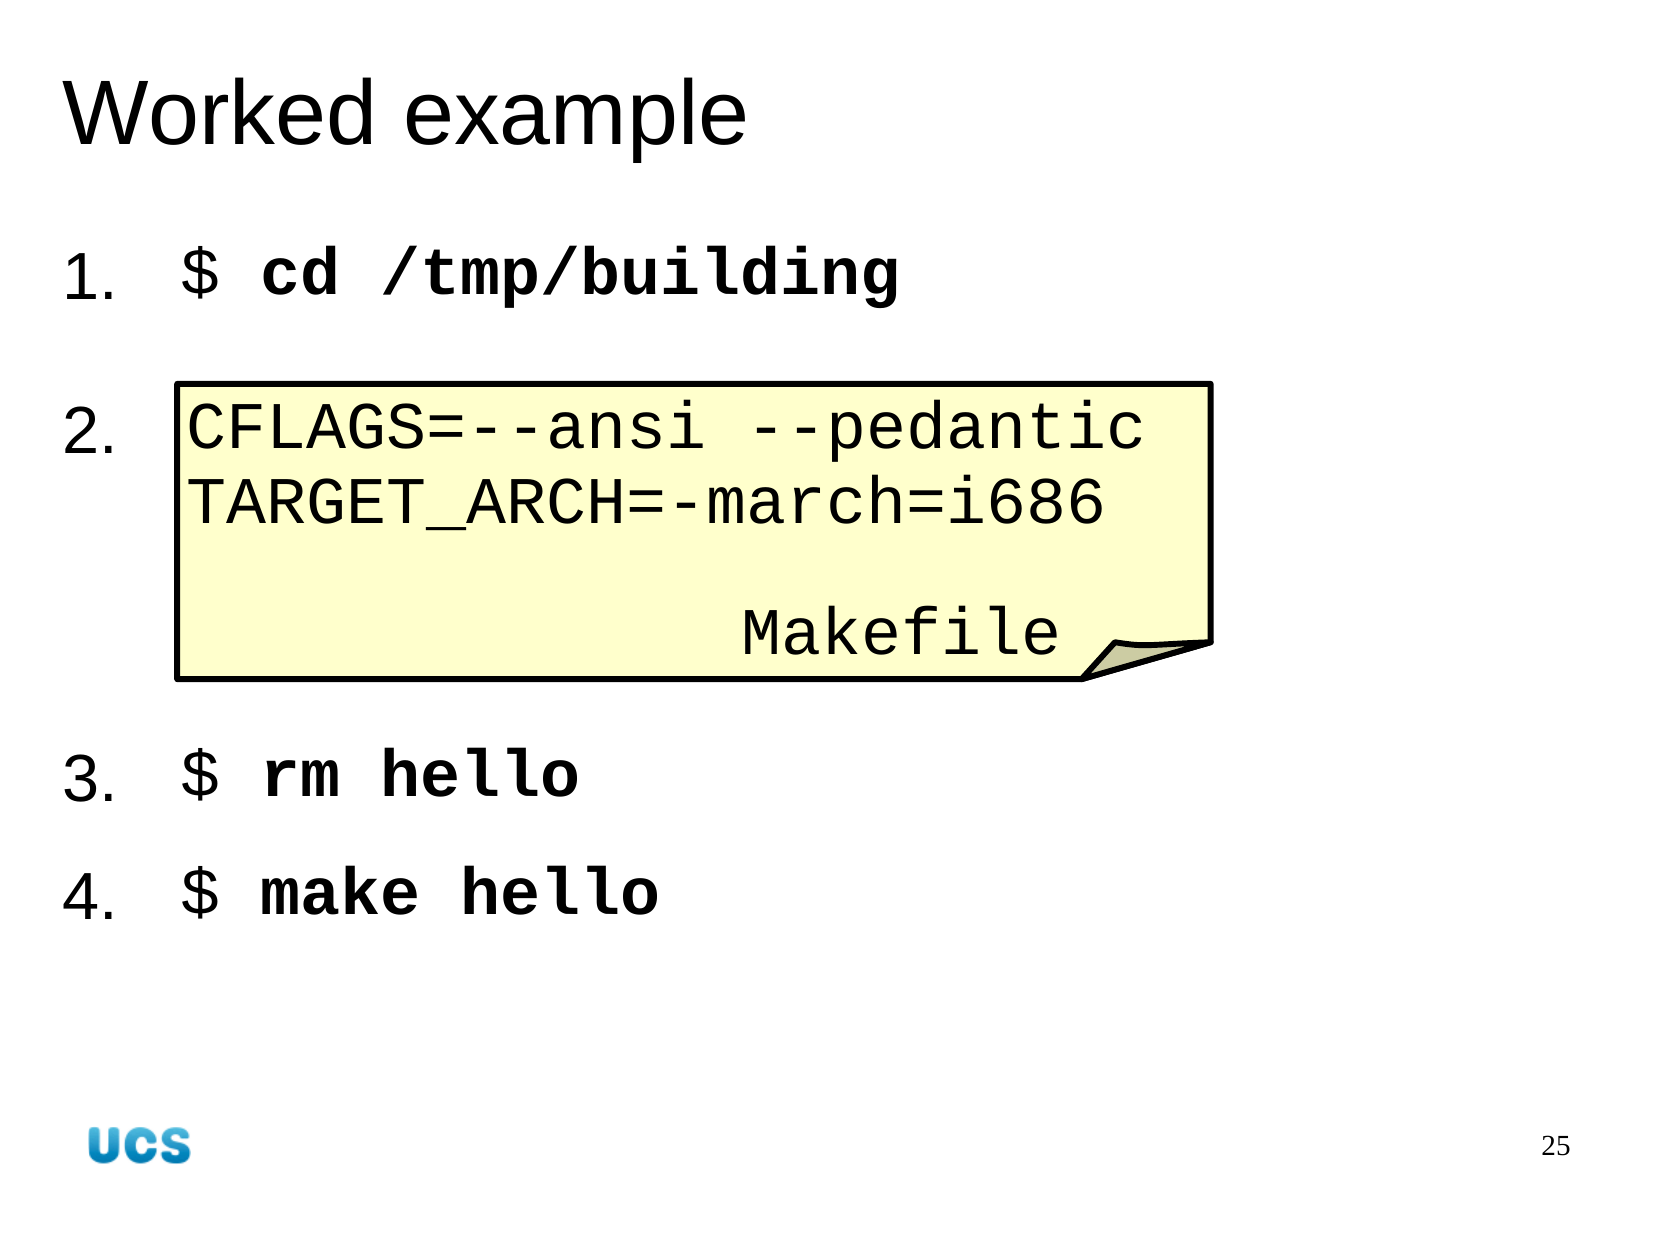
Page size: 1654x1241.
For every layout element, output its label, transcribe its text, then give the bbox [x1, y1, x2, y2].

text_box $ rm hello [177, 738, 584, 820]
text_box $ cd /tmp/building [177, 236, 904, 318]
text_box $ make hello [177, 856, 664, 938]
text_box 1. [59, 236, 121, 317]
picture [88, 1126, 191, 1165]
text_box 3. [59, 738, 121, 819]
text_box CFLAGS=--ansi --pedantic TARGET_ARCH=-march=i686 [177, 383, 1211, 680]
text_box Worked example [59, 59, 754, 168]
text_box 4. [59, 856, 121, 938]
text_box 2. [59, 389, 121, 471]
text_box Makefile [738, 596, 1065, 678]
